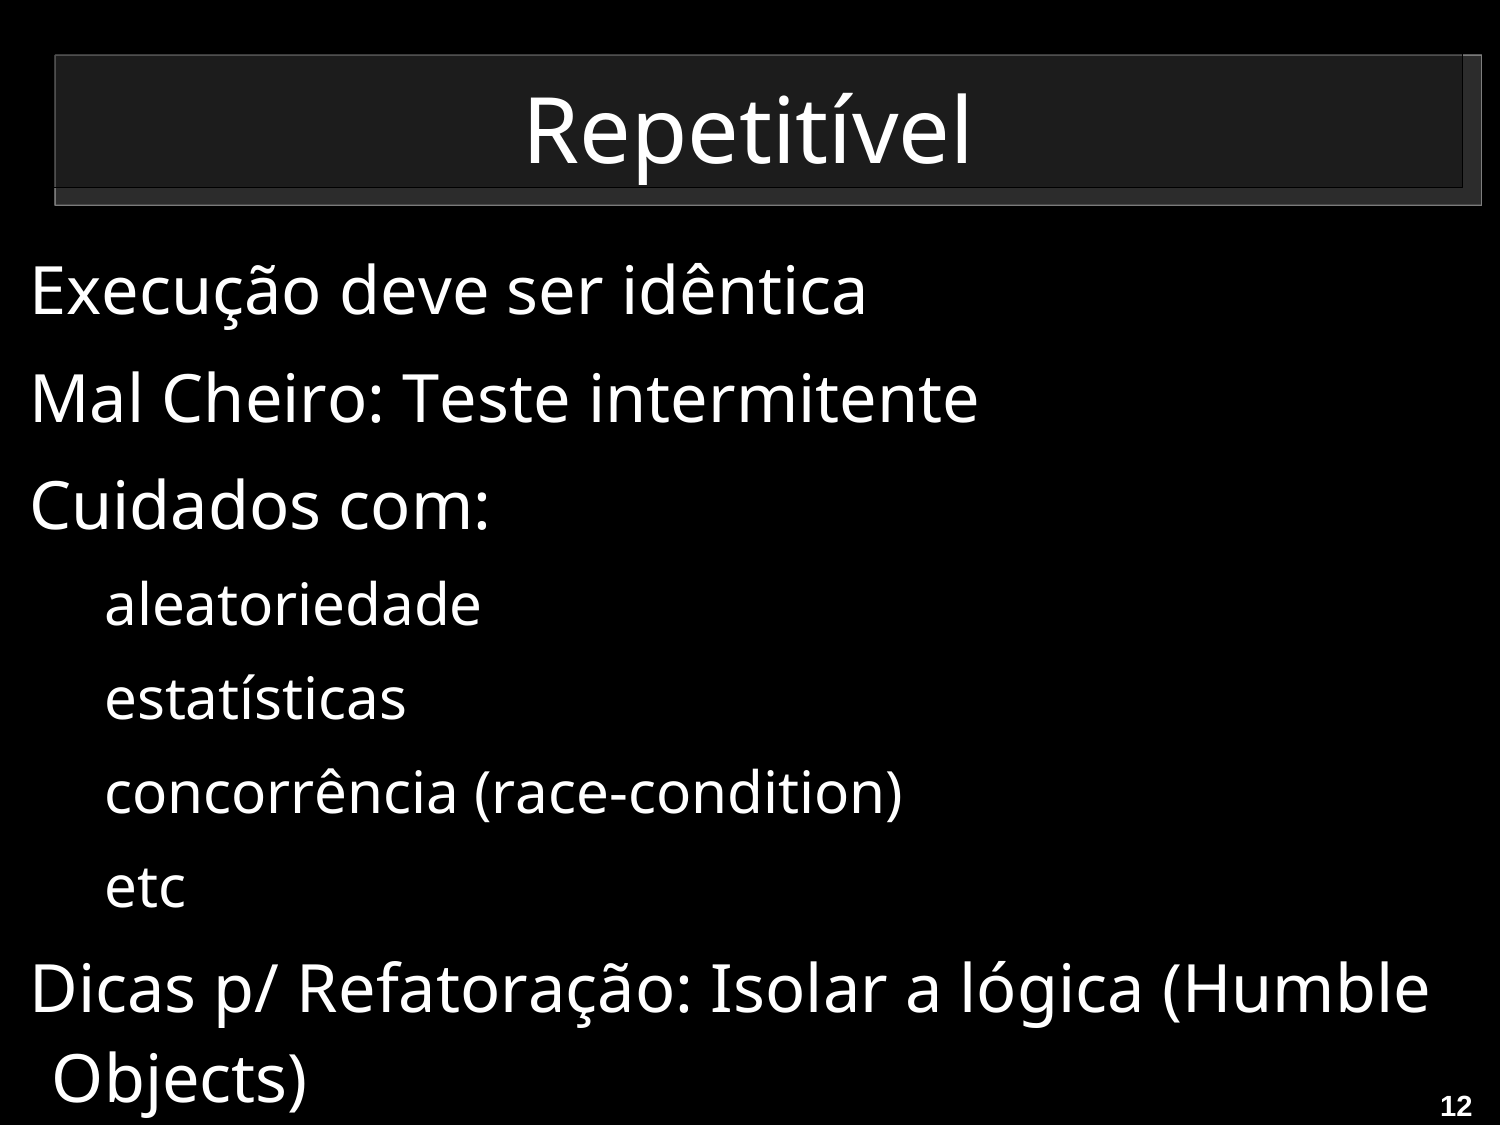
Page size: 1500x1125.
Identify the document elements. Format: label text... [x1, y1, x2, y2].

title Repetitível [29, 38, 1469, 218]
list Execução deve ser idêntica Mal Cheiro: Teste intermitente Cuidados com: aleatoriedade estatísticas concorrência (race-condition) etc Dicas p/ Refatoração: Isolar a lógica (Humble Objects) [29, 243, 1469, 1086]
